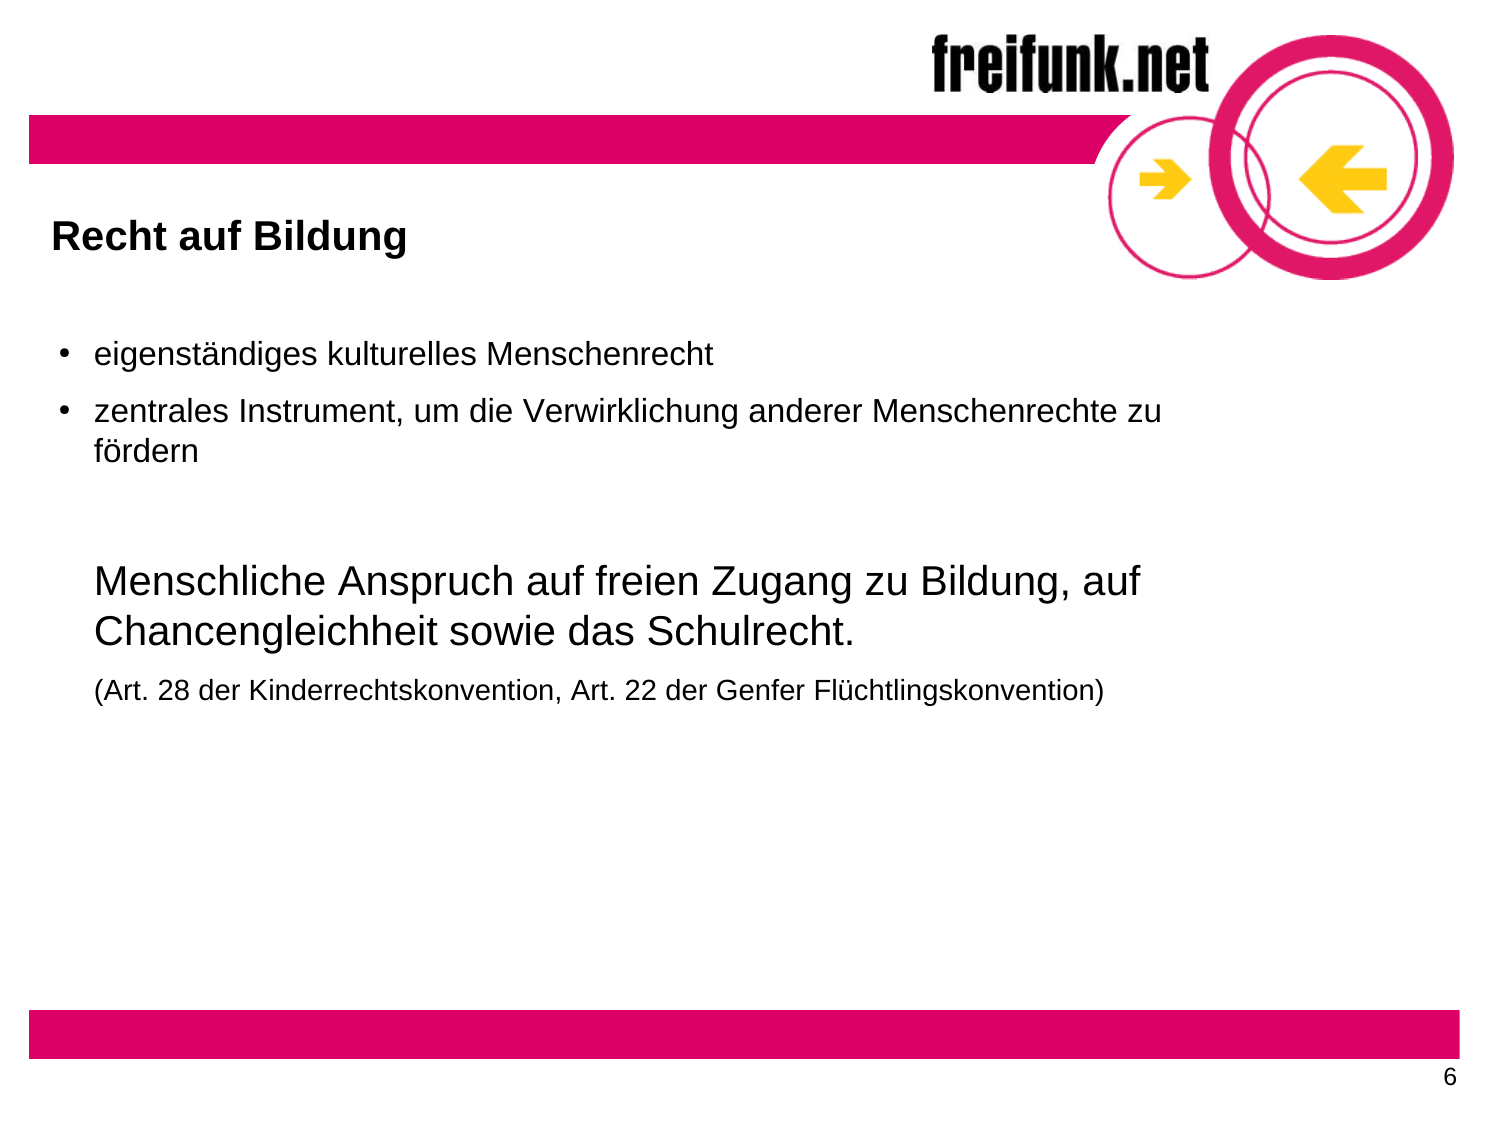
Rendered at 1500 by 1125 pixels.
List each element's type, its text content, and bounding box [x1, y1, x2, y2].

text_box Recht auf Bildung [51, 209, 1044, 289]
picture [932, 34, 1454, 280]
text_box eigenständiges kulturelles Menschenrecht zentrales Instrument, um die Verwirklichung anderer Menschenrechte zu fördern Menschliche Anspruch auf freien Zugang zu Bildung, auf Chancengleichheit sowie das Schulrecht. (Art. 28 der Kinderrechtskonvention, Art. 22 der Genfer Flüchtlingskonvention) [58, 333, 1287, 1125]
